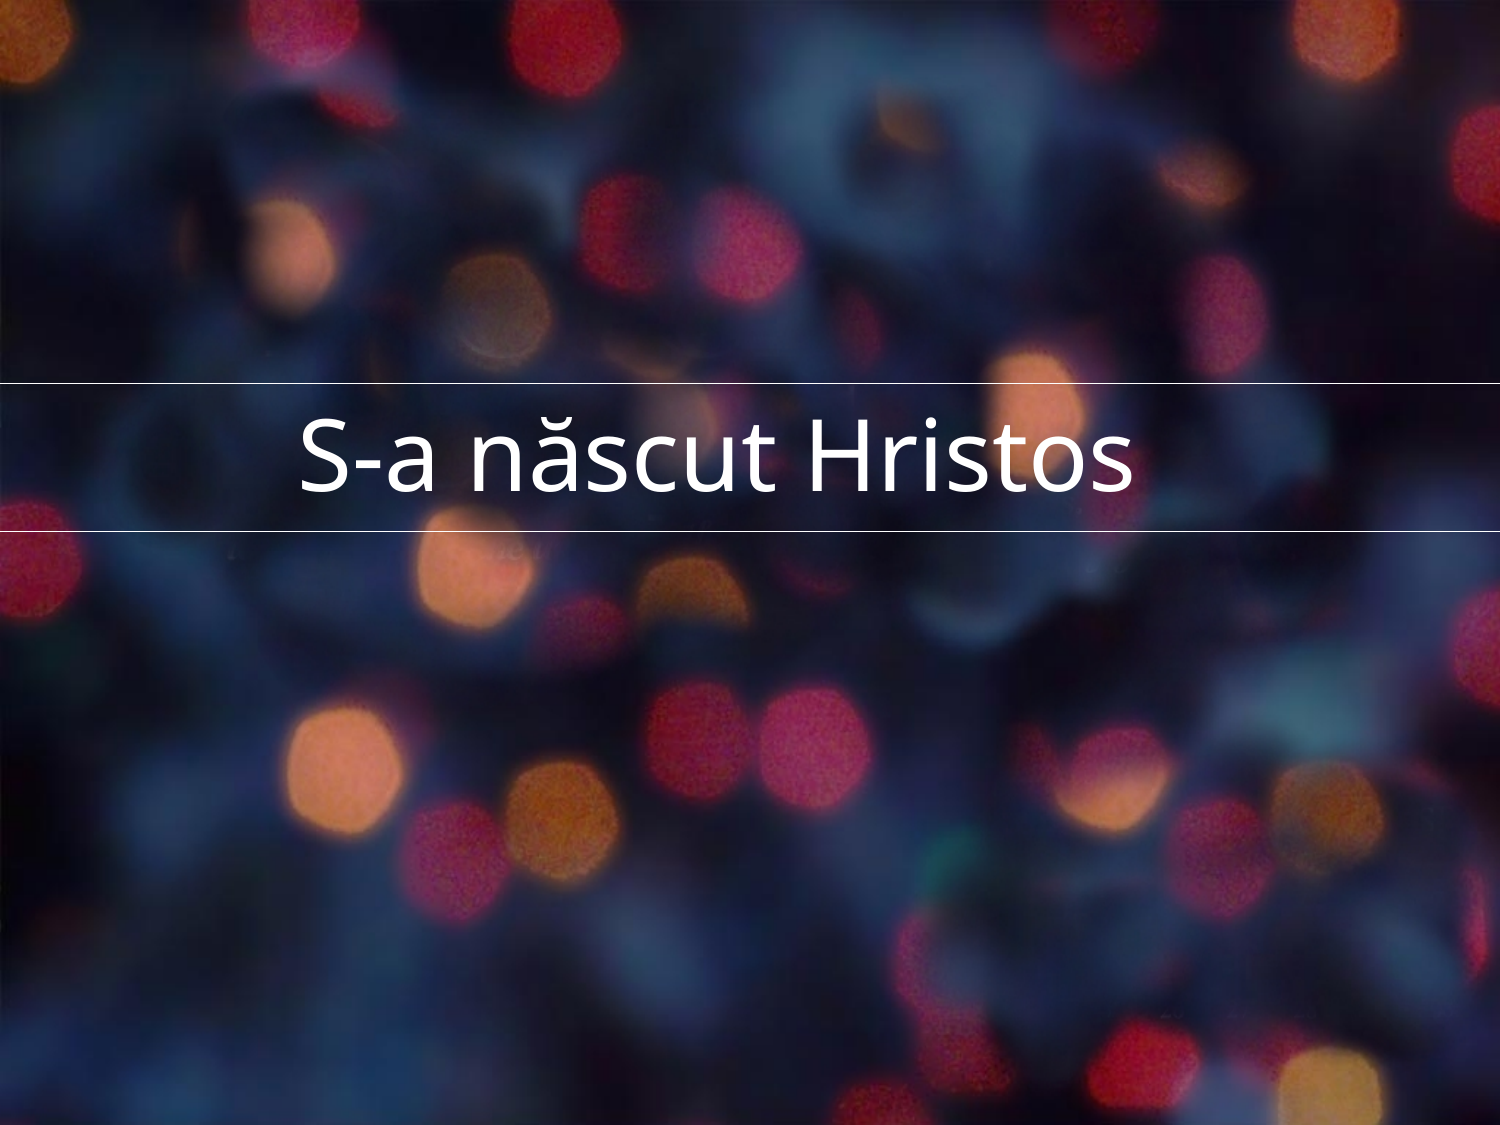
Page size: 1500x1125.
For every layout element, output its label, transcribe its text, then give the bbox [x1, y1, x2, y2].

title S-a născut Hristos [0, 383, 1500, 532]
picture [0, 0, 1500, 383]
picture [0, 532, 1500, 1125]
